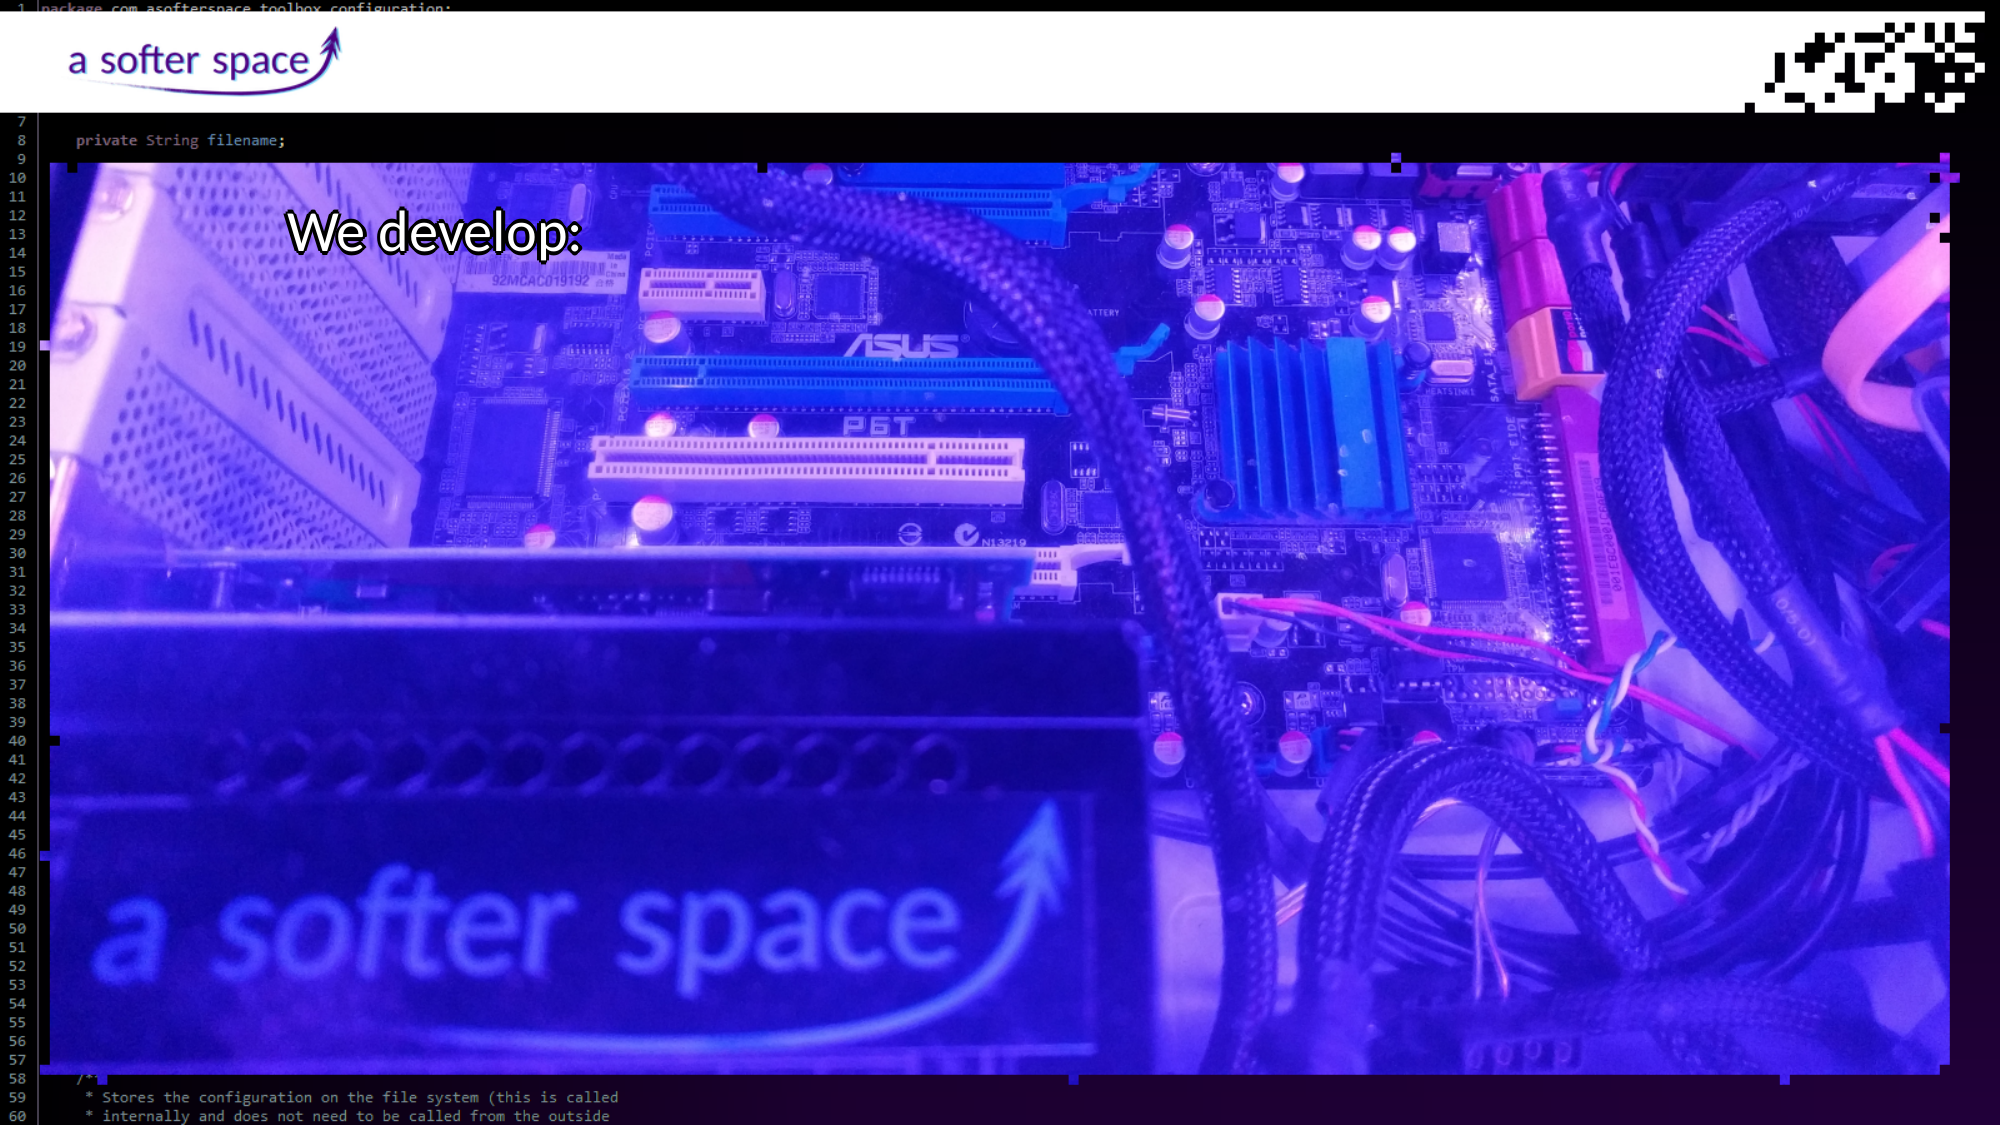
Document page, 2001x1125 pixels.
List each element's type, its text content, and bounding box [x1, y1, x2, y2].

picture [0, 0, 2000, 1125]
text_box We develop: [272, 193, 1832, 1003]
